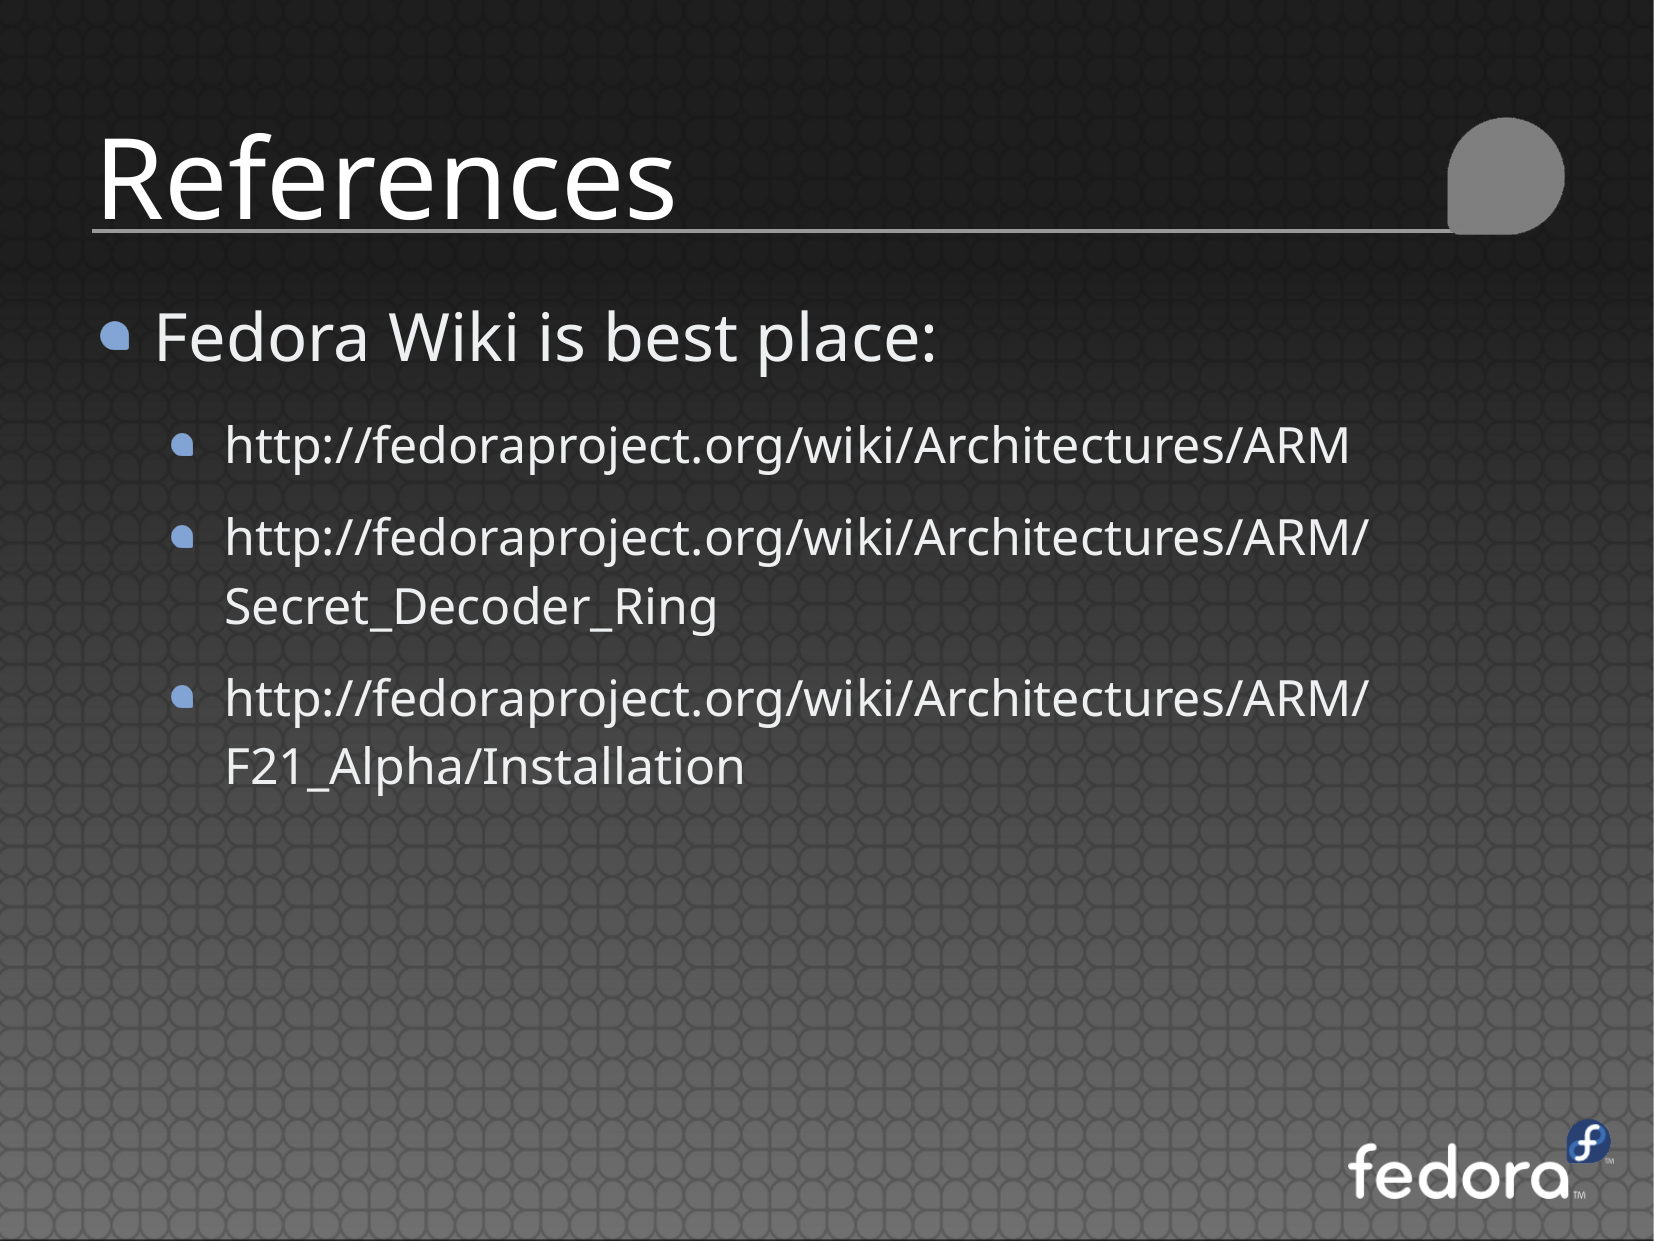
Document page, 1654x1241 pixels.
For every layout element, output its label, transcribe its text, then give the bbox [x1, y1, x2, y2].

picture [0, 0, 1654, 1241]
title References [94, 100, 1426, 251]
list Fedora Wiki is best place: http://fedoraproject.org/wiki/Architectures/ARM http://fedoraproject.org/wiki/Architectures/ARM/Secret_Decoder_Ring http://fedoraproject.org/wiki/Architectures/ARM/F21_Alpha/Installation [82, 290, 1571, 1094]
